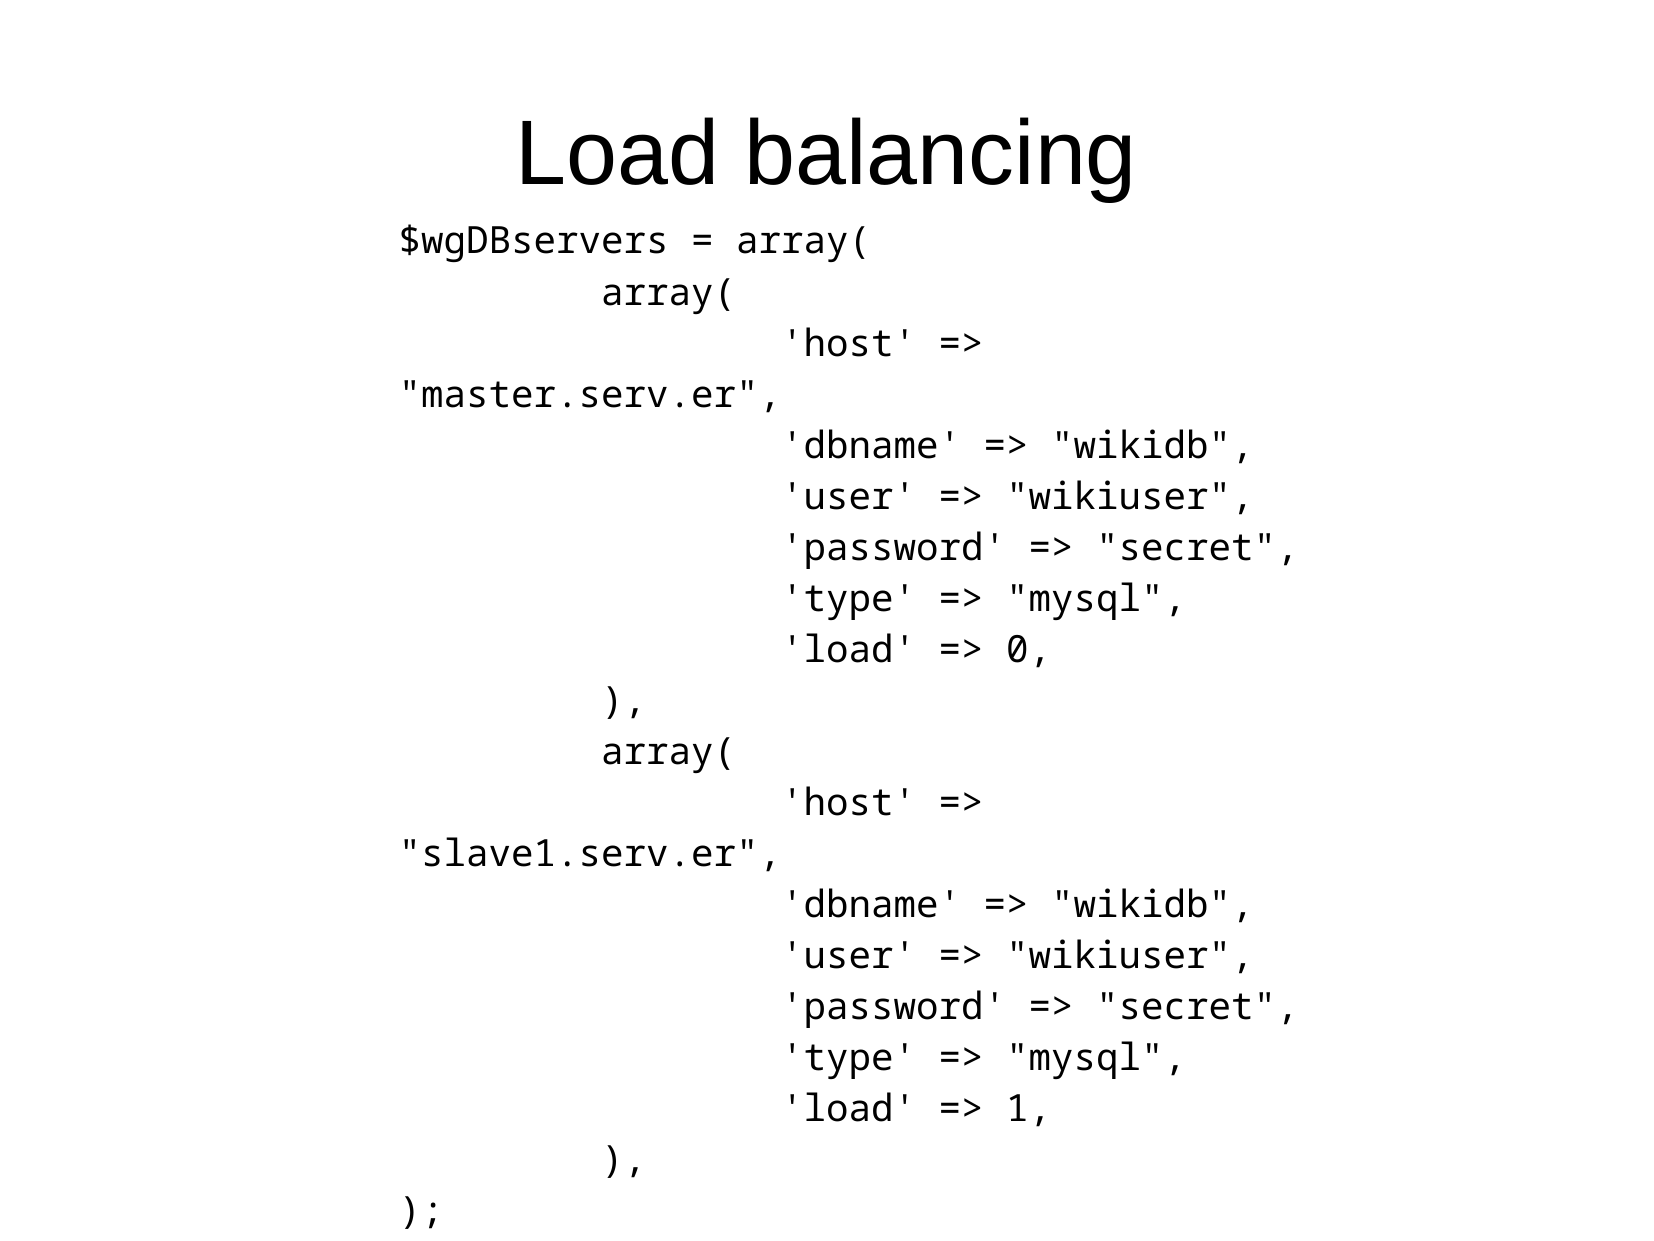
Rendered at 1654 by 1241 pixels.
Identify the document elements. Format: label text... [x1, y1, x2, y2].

text_box $wgDBservers = array( array( 'host' => "master.serv.er", 'dbname' => "wikidb", 'user' => "wikiuser", 'password' => "secret", 'type' => "mysql", 'load' => 0, ), array( 'host' => "slave1.serv.er", 'dbname' => "wikidb", 'user' => "wikiuser", 'password' => "secret", 'type' => "mysql", 'load' => 1, ), ); [383, 206, 1333, 1136]
title Load balancing [82, 49, 1571, 257]
